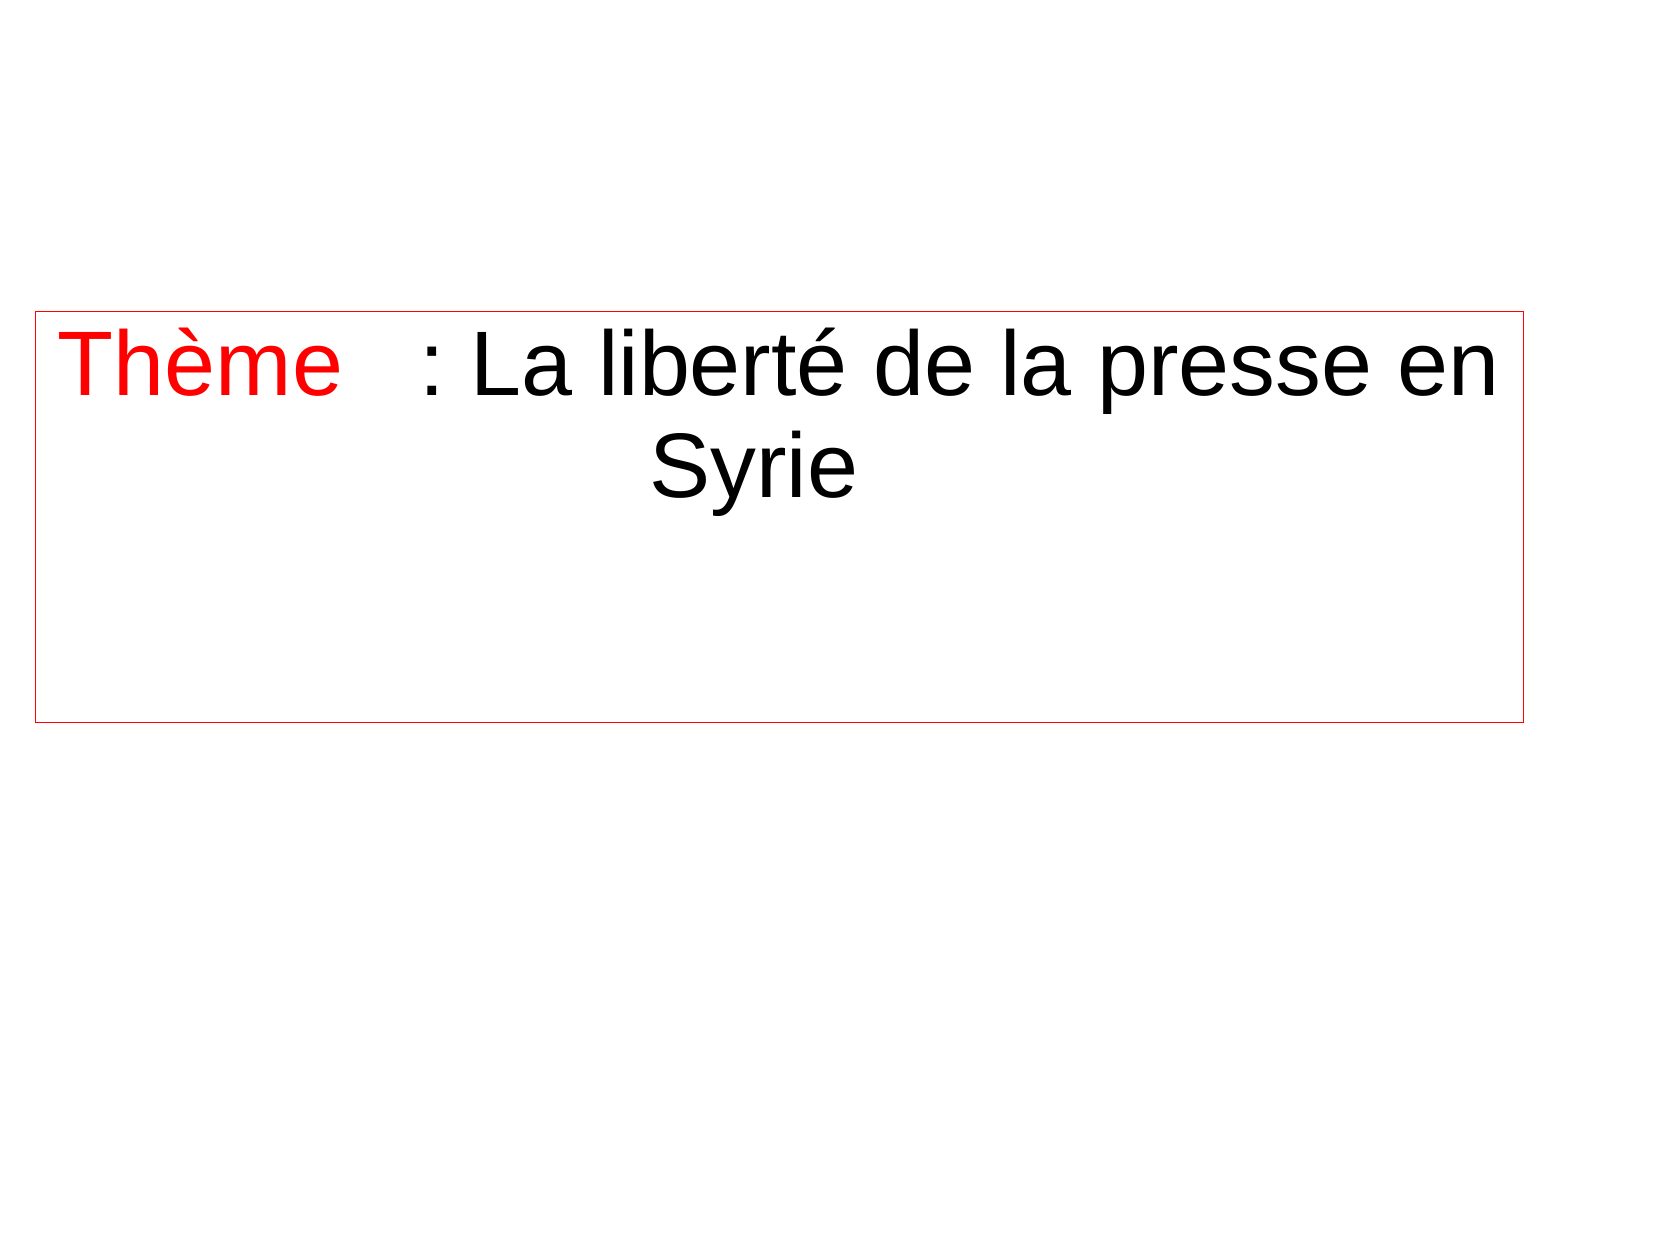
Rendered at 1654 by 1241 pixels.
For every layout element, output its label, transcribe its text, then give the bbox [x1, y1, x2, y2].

title Thème : La liberté de la presse en Syrie [35, 311, 1524, 723]
